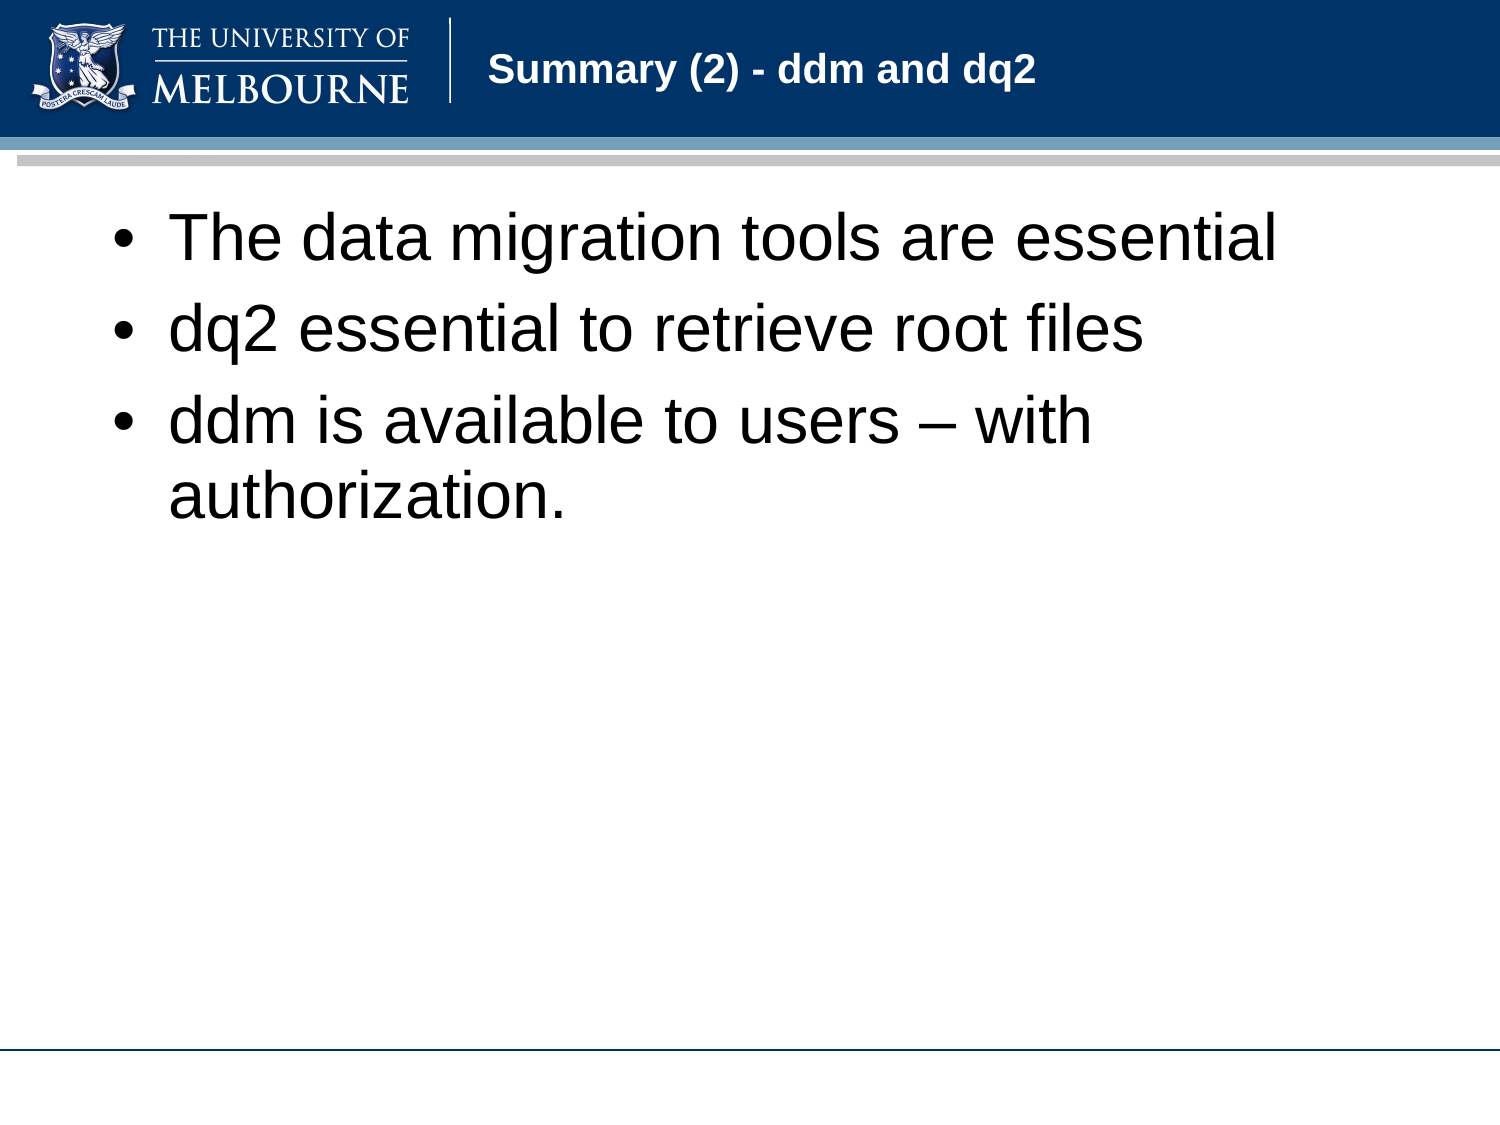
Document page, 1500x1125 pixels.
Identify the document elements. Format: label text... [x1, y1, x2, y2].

picture [87, 150, 229, 155]
title Summary (2) - ddm and dq2 [487, 19, 1438, 118]
list The data migration tools are essential dq2 essential to retrieve root files ddm is available to users – with authorization. [112, 200, 1388, 928]
picture [24, 17, 413, 119]
